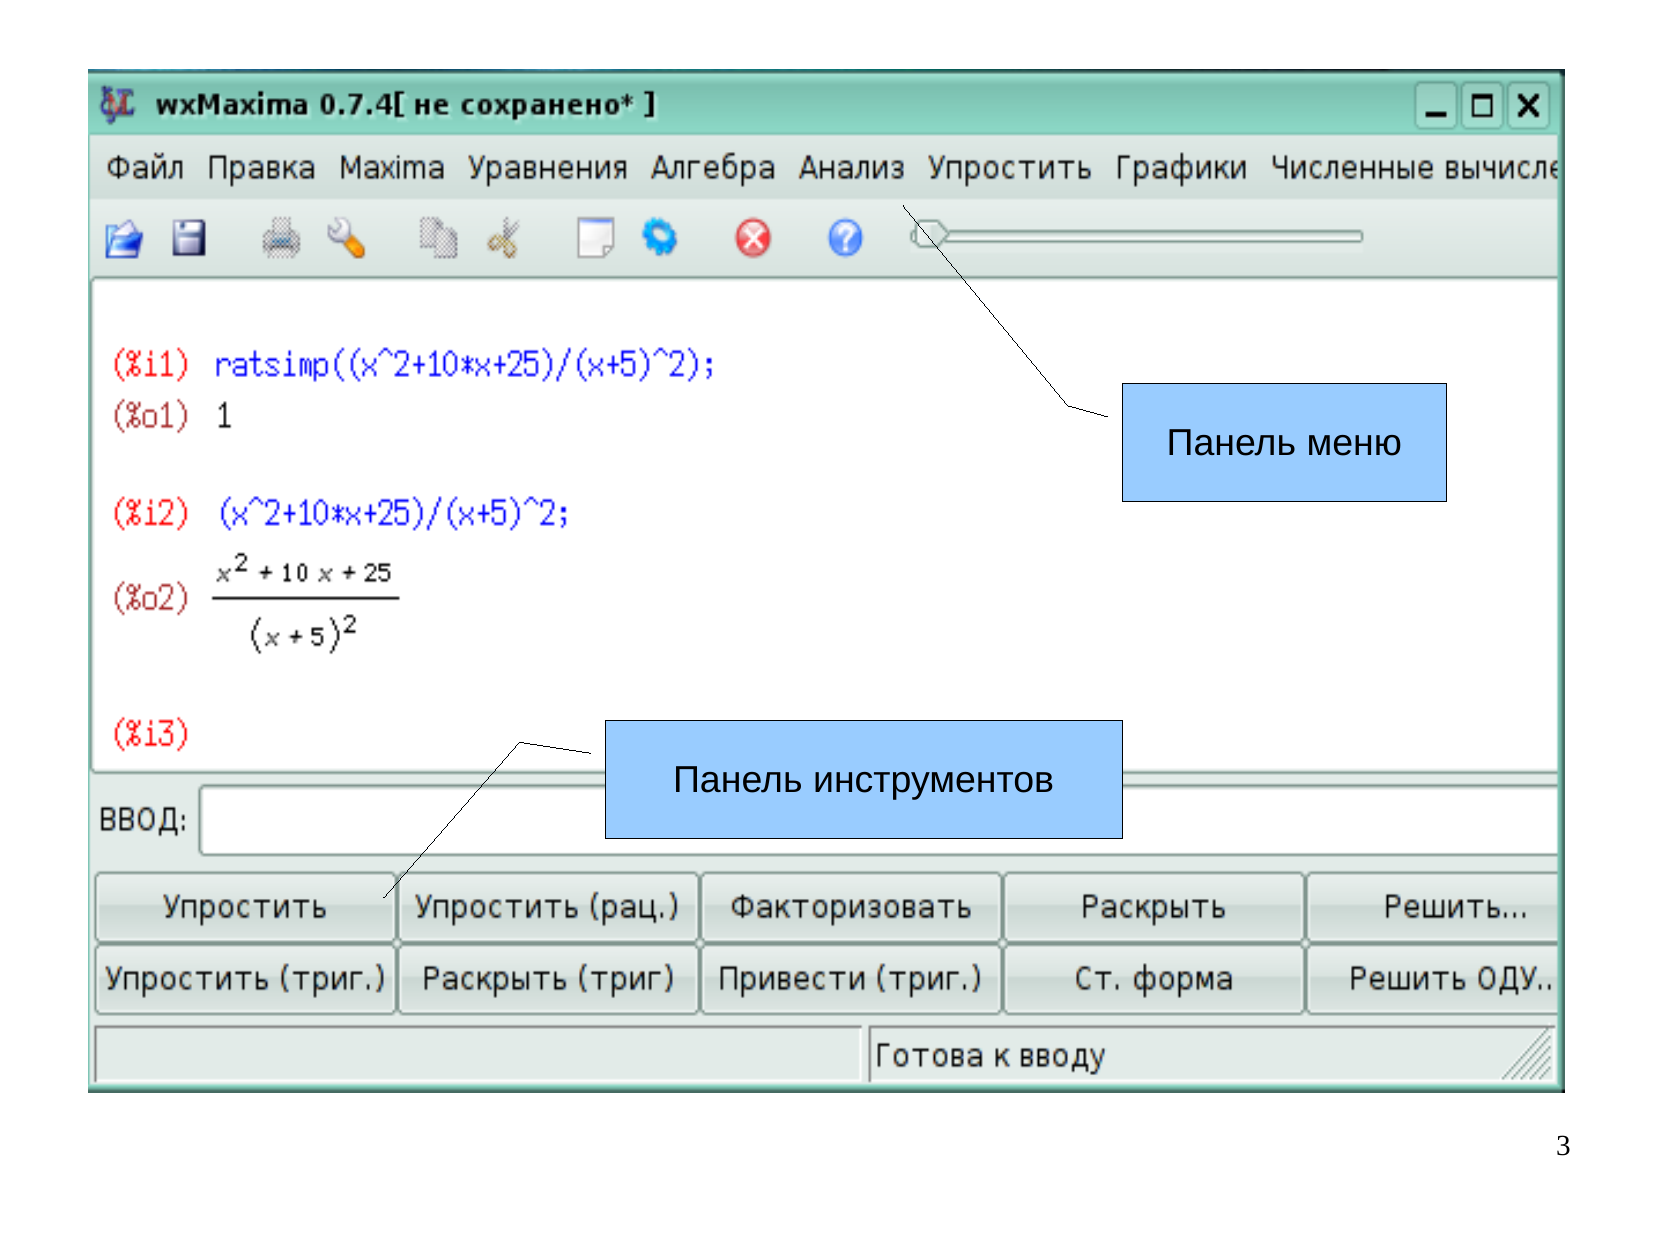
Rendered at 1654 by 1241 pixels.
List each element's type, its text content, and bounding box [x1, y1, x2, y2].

text_box Панель меню [1122, 384, 1447, 502]
picture [88, 69, 1565, 1093]
text_box Панель инструментов [605, 720, 1122, 839]
